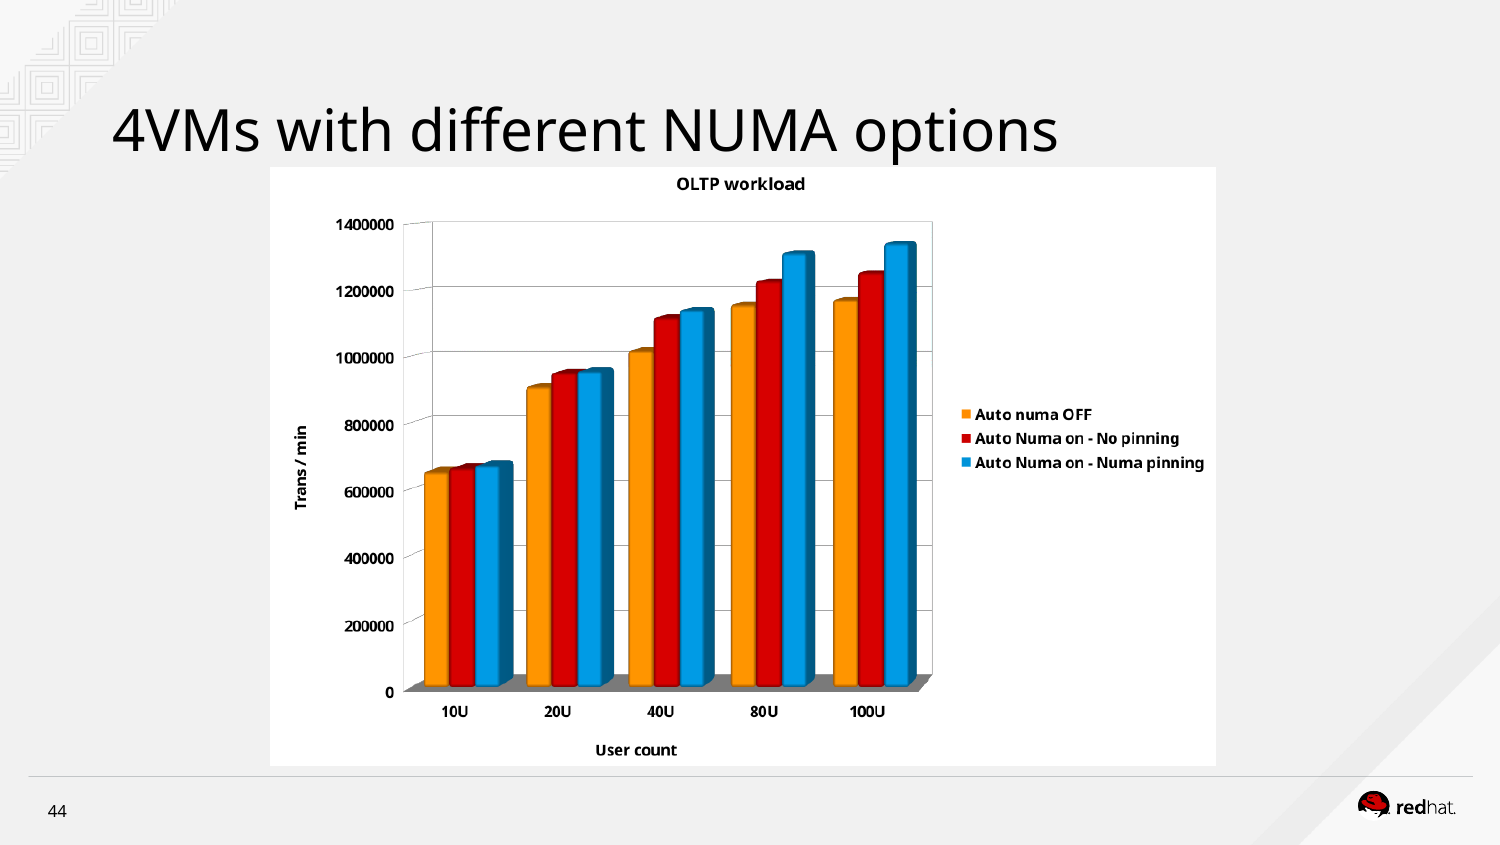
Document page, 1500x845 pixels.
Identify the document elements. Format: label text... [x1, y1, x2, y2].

picture [0, 0, 1500, 845]
title 4VMs with different NUMA options [112, 0, 1388, 169]
